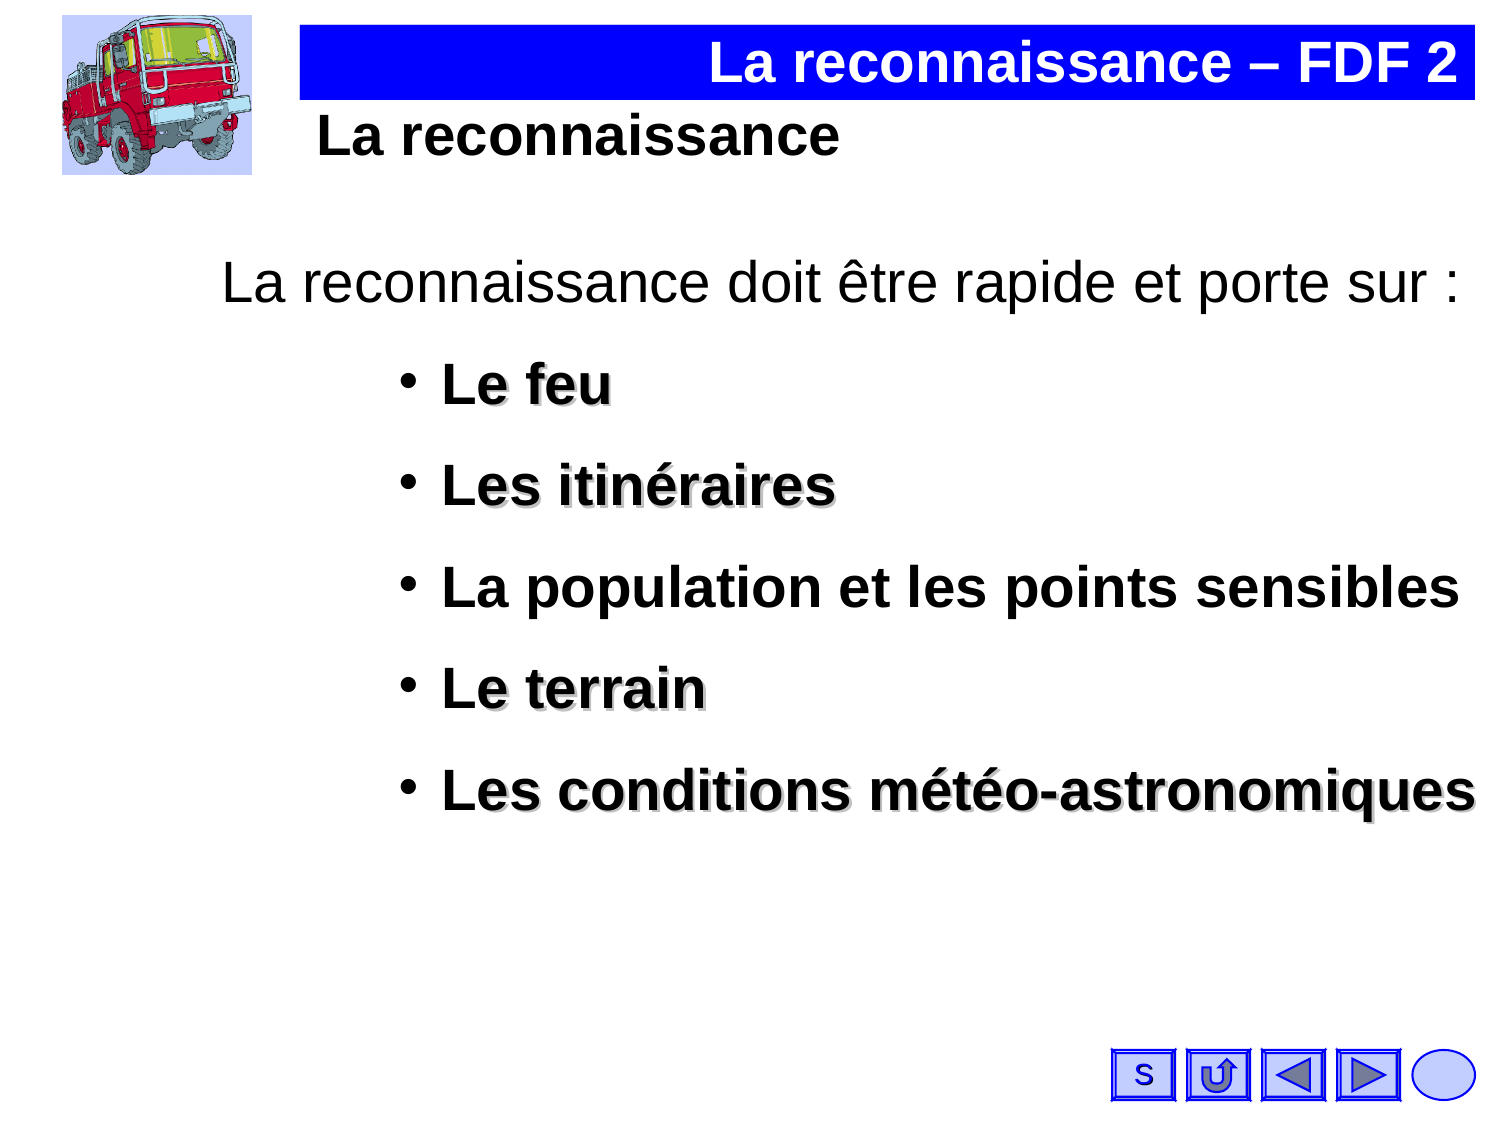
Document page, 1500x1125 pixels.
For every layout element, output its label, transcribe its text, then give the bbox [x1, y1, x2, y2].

text_box [1412, 1049, 1476, 1101]
text_box La reconnaissance – FDF 2 [299, 24, 1475, 100]
text_box La reconnaissance doit être rapide et porte sur : Le feu Les itinéraires La population et les points sensibles Le terrain Les conditions météo-astronomiques [206, 242, 1500, 932]
text_box La reconnaissance [301, 95, 857, 178]
